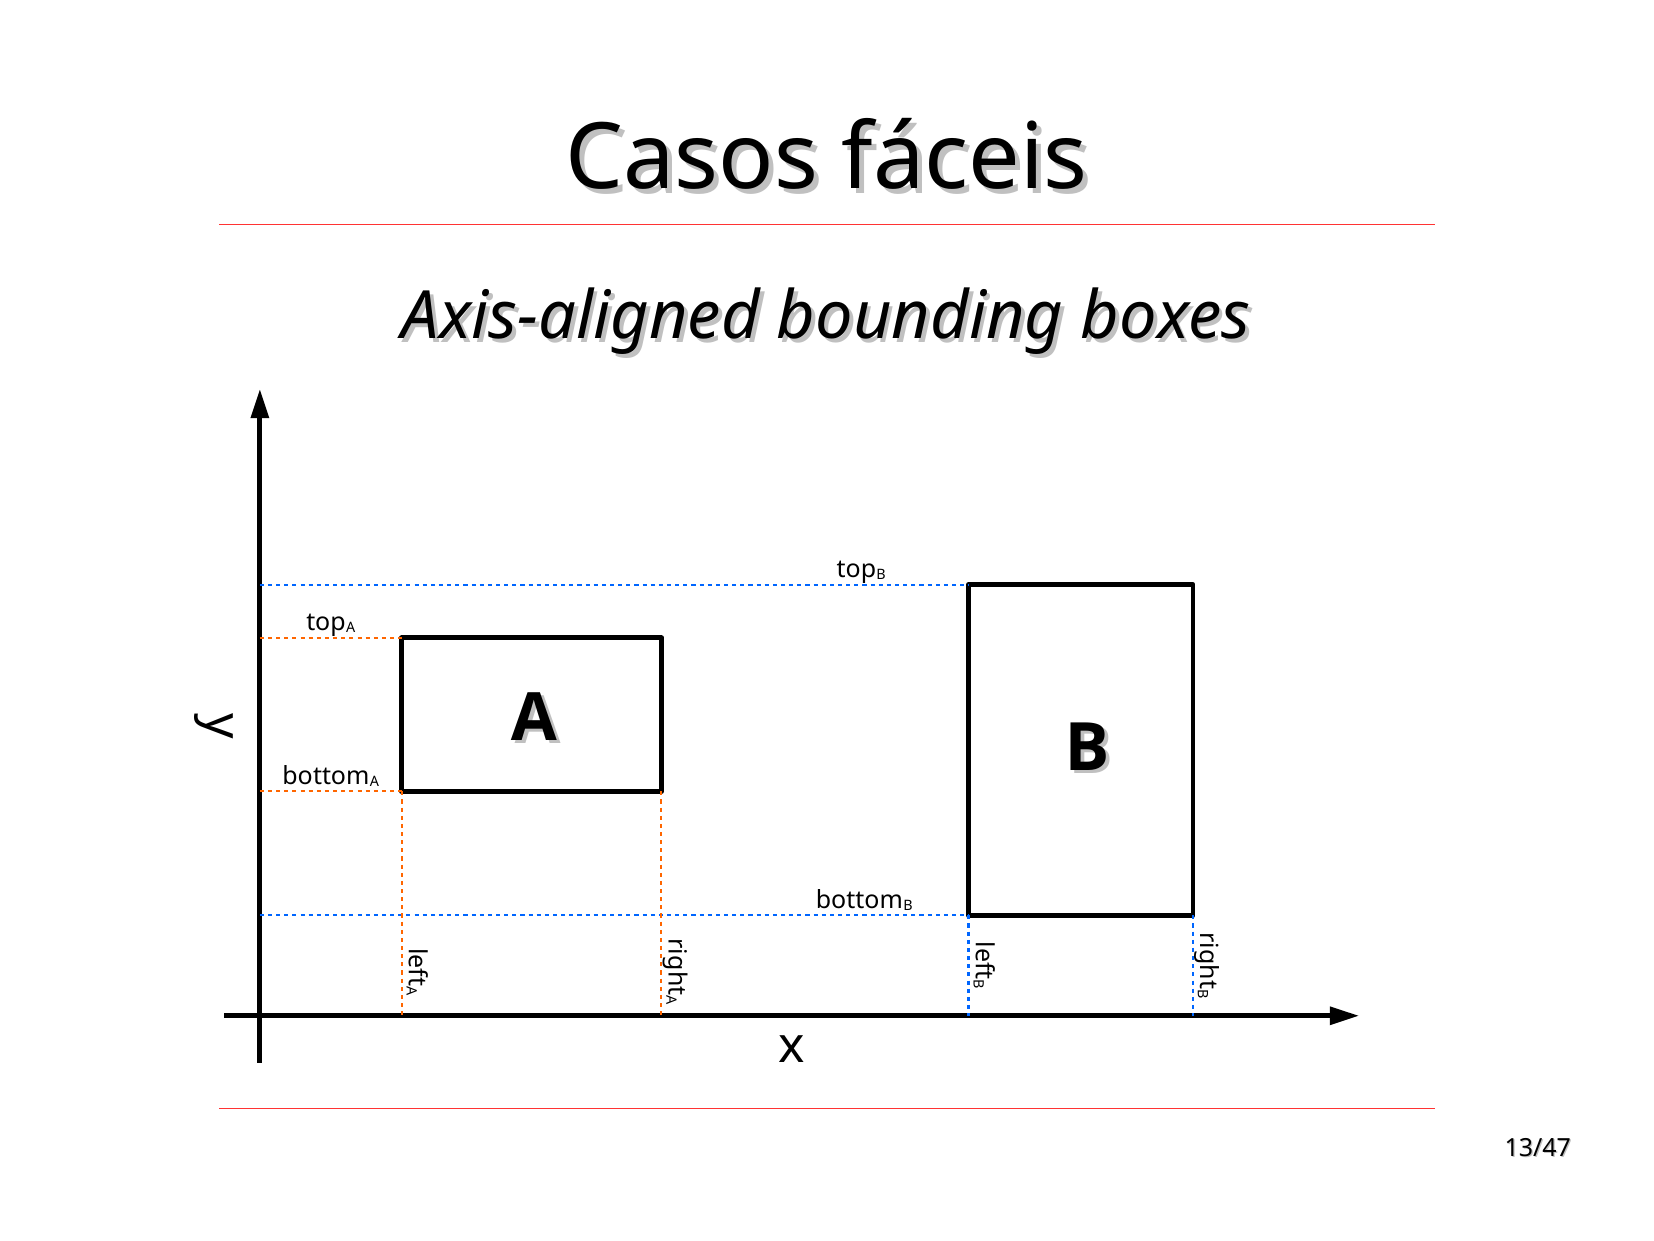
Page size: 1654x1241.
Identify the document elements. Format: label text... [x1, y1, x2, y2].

text_box A [496, 661, 569, 762]
text_box Axis-aligned bounding boxes [363, 259, 1291, 361]
subtitle [240, 290, 1414, 1096]
text_box B [1049, 691, 1124, 792]
title Casos fáceis [82, 49, 1571, 257]
